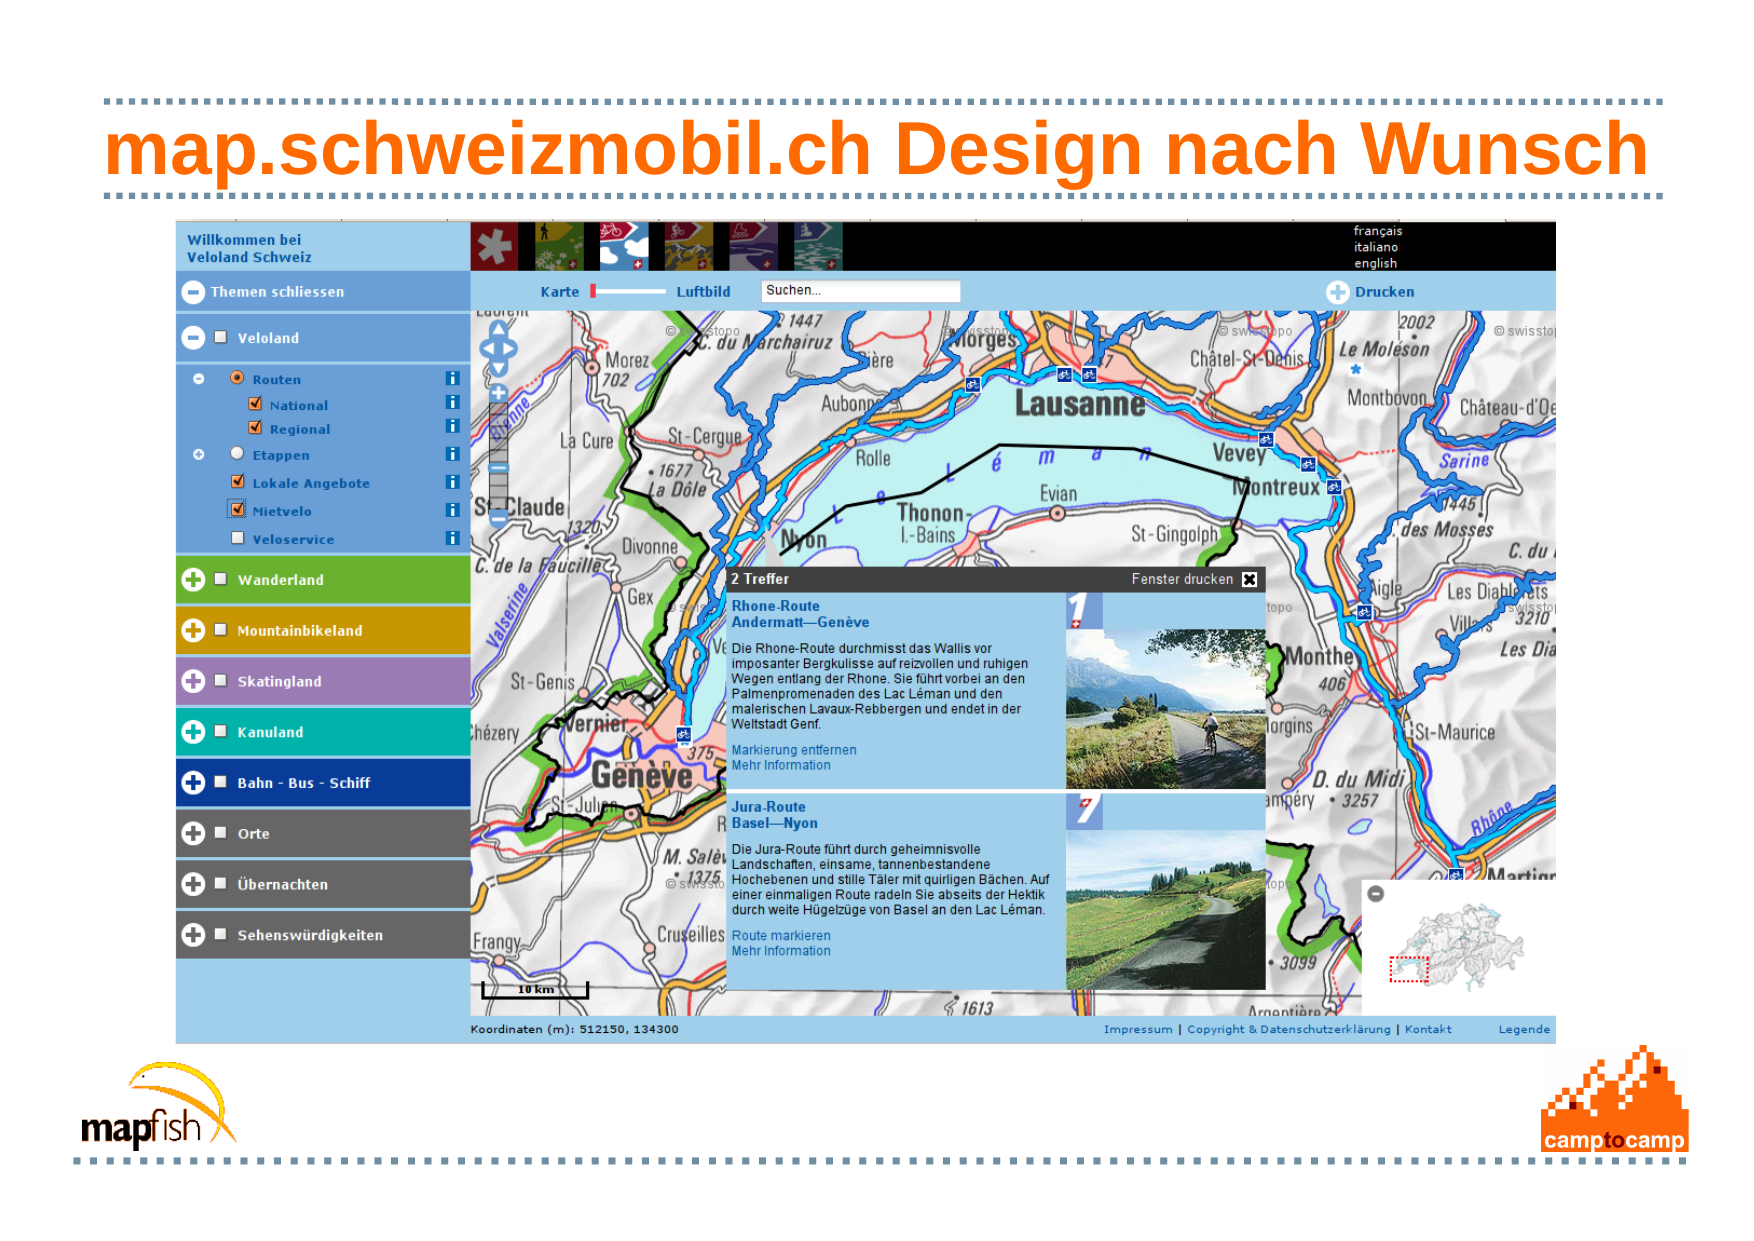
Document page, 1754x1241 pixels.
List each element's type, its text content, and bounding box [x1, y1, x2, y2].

picture [82, 1062, 237, 1151]
picture [175, 219, 1689, 1152]
title map.schweizmobil.ch Design nach Wunsch [103, 104, 1660, 193]
